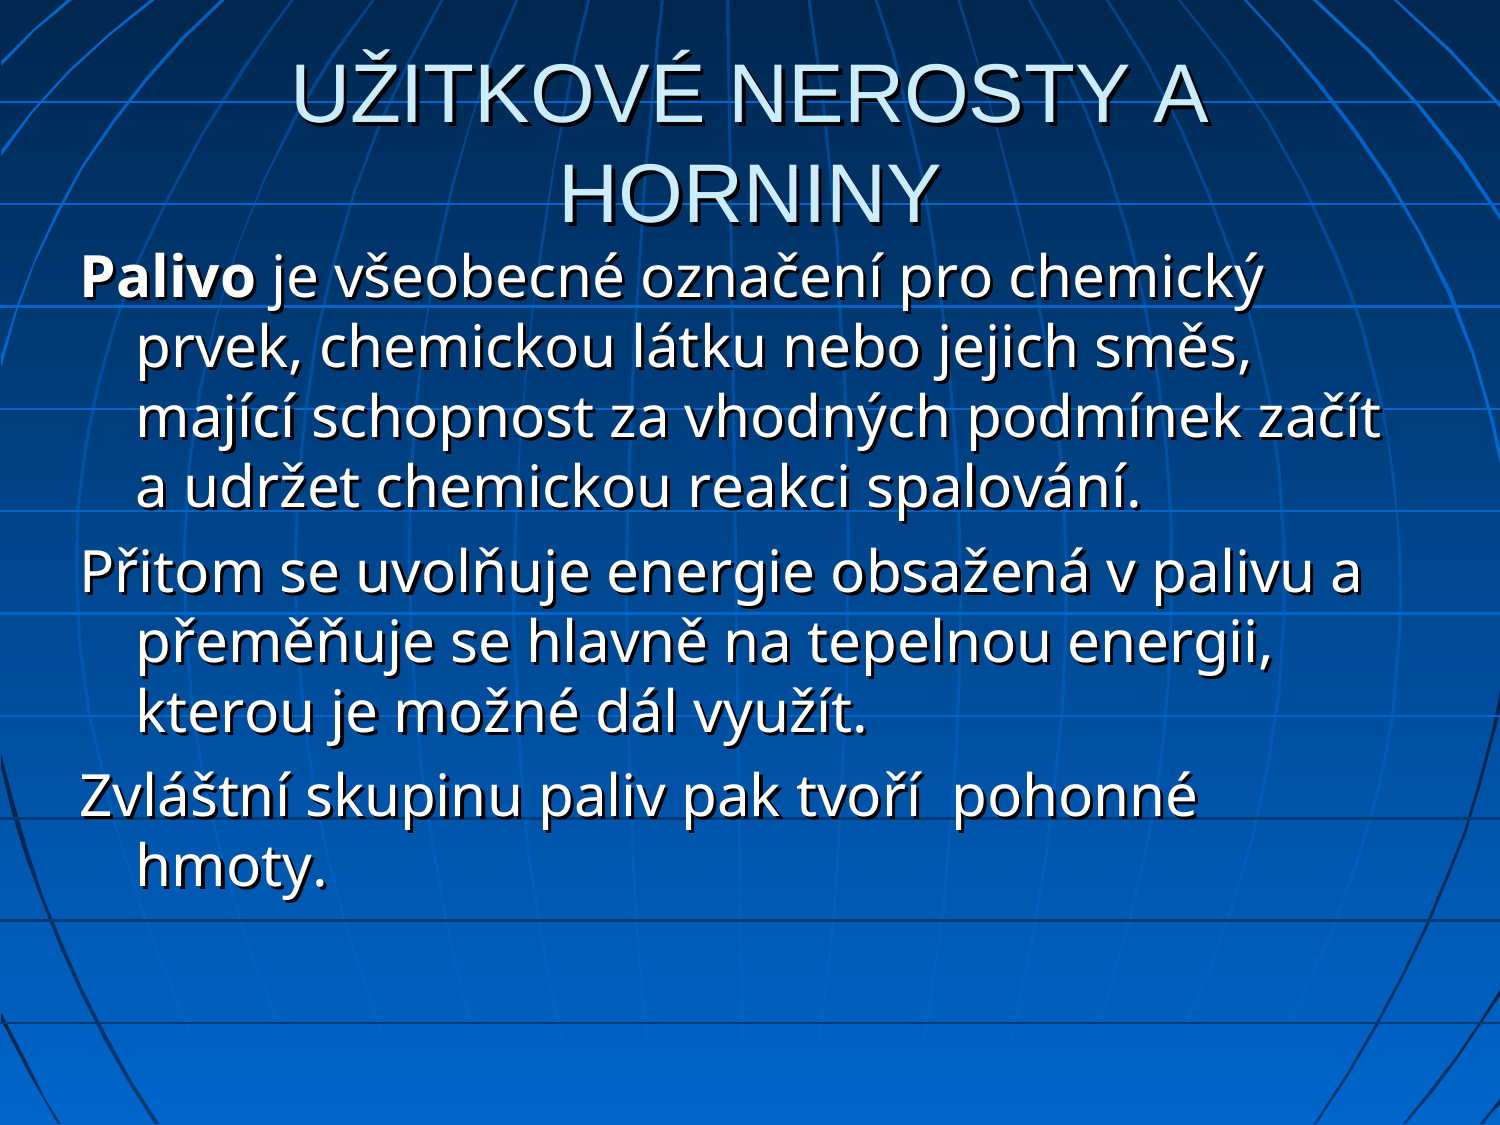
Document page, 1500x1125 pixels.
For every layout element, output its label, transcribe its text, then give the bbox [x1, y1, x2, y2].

title UŽITKOVÉ NEROSTY A HORNINY [75, 31, 1426, 247]
list Palivo je všeobecné označení pro chemický prvek, chemickou látku nebo jejich směs, mající schopnost za vhodných podmínek začít a udržet chemickou reakci spalování. Přitom se uvolňuje energie obsažená v palivu a přeměňuje se hlavně na tepelnou energii, kterou je možné dál využít. Zvláštní skupinu paliv pak tvoří pohonné hmoty. [64, 231, 1415, 1024]
